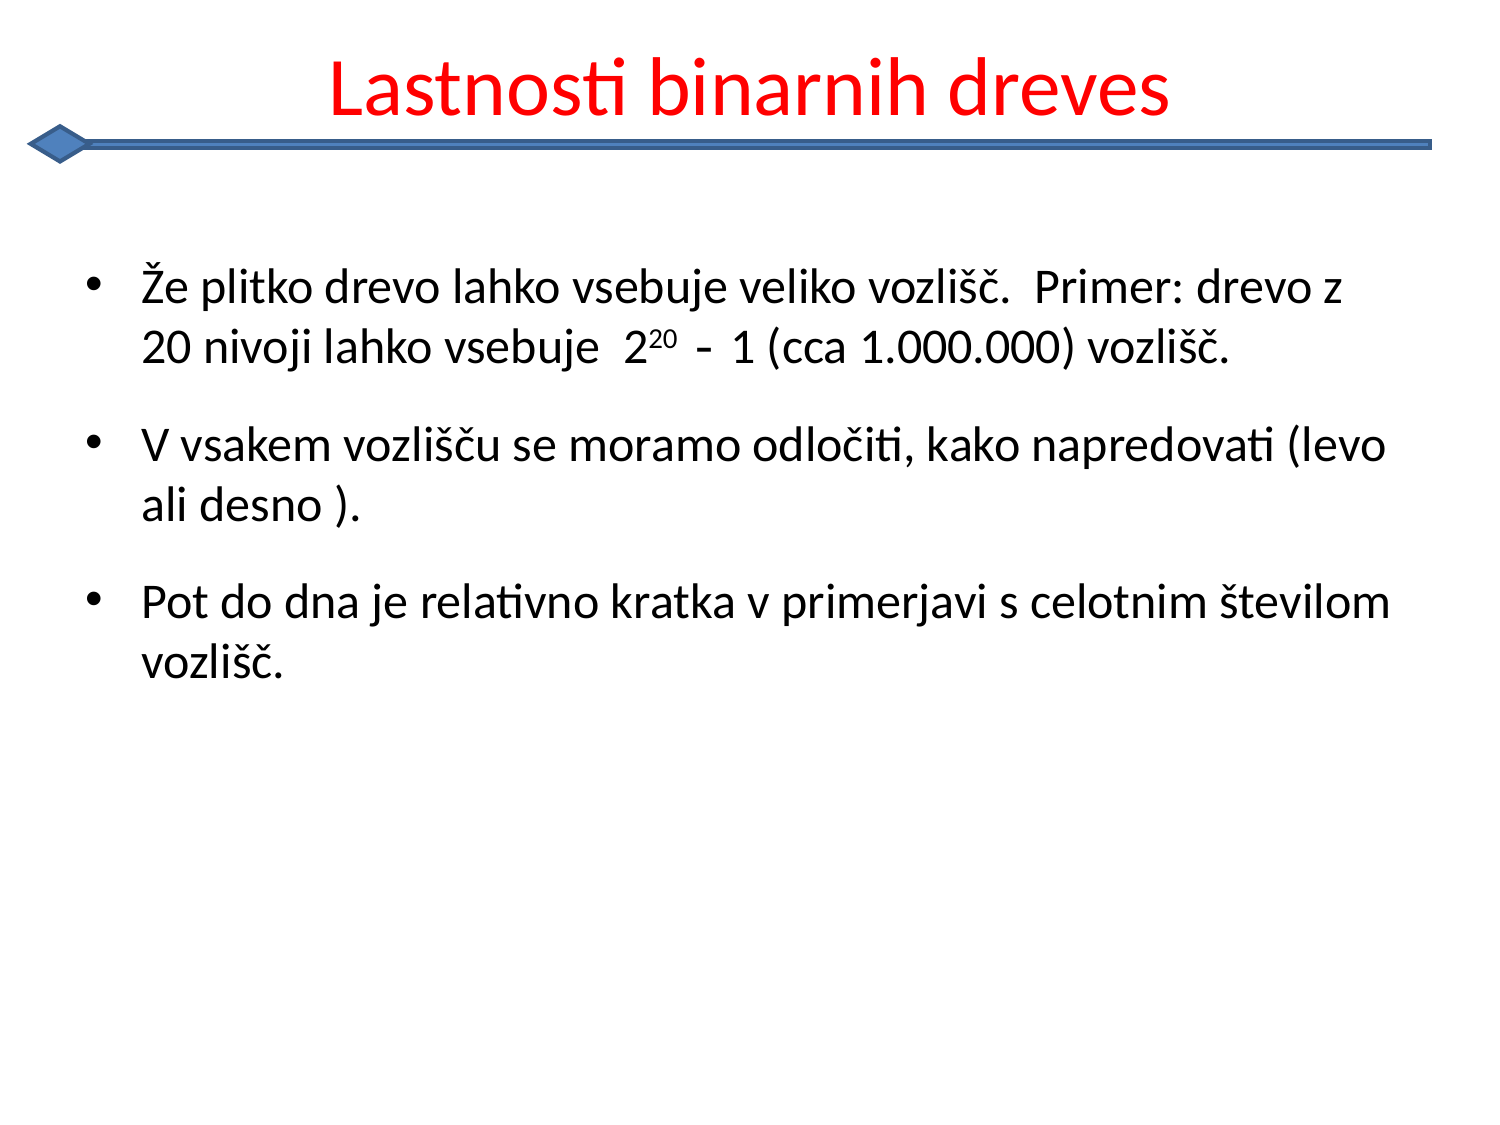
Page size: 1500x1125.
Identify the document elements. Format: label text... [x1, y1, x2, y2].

title Lastnosti binarnih dreves [75, 23, 1426, 141]
list Že plitko drevo lahko vsebuje veliko vozlišč. Primer: drevo z 20 nivoji lahko vsebuje 220 - 1 (cca 1.000.000) vozlišč. V vsakem vozlišču se moramo odločiti, kako napredovati (levo ali desno ). Pot do dna je relativno kratka v primerjavi s celotnim številom vozlišč. [70, 246, 1421, 989]
